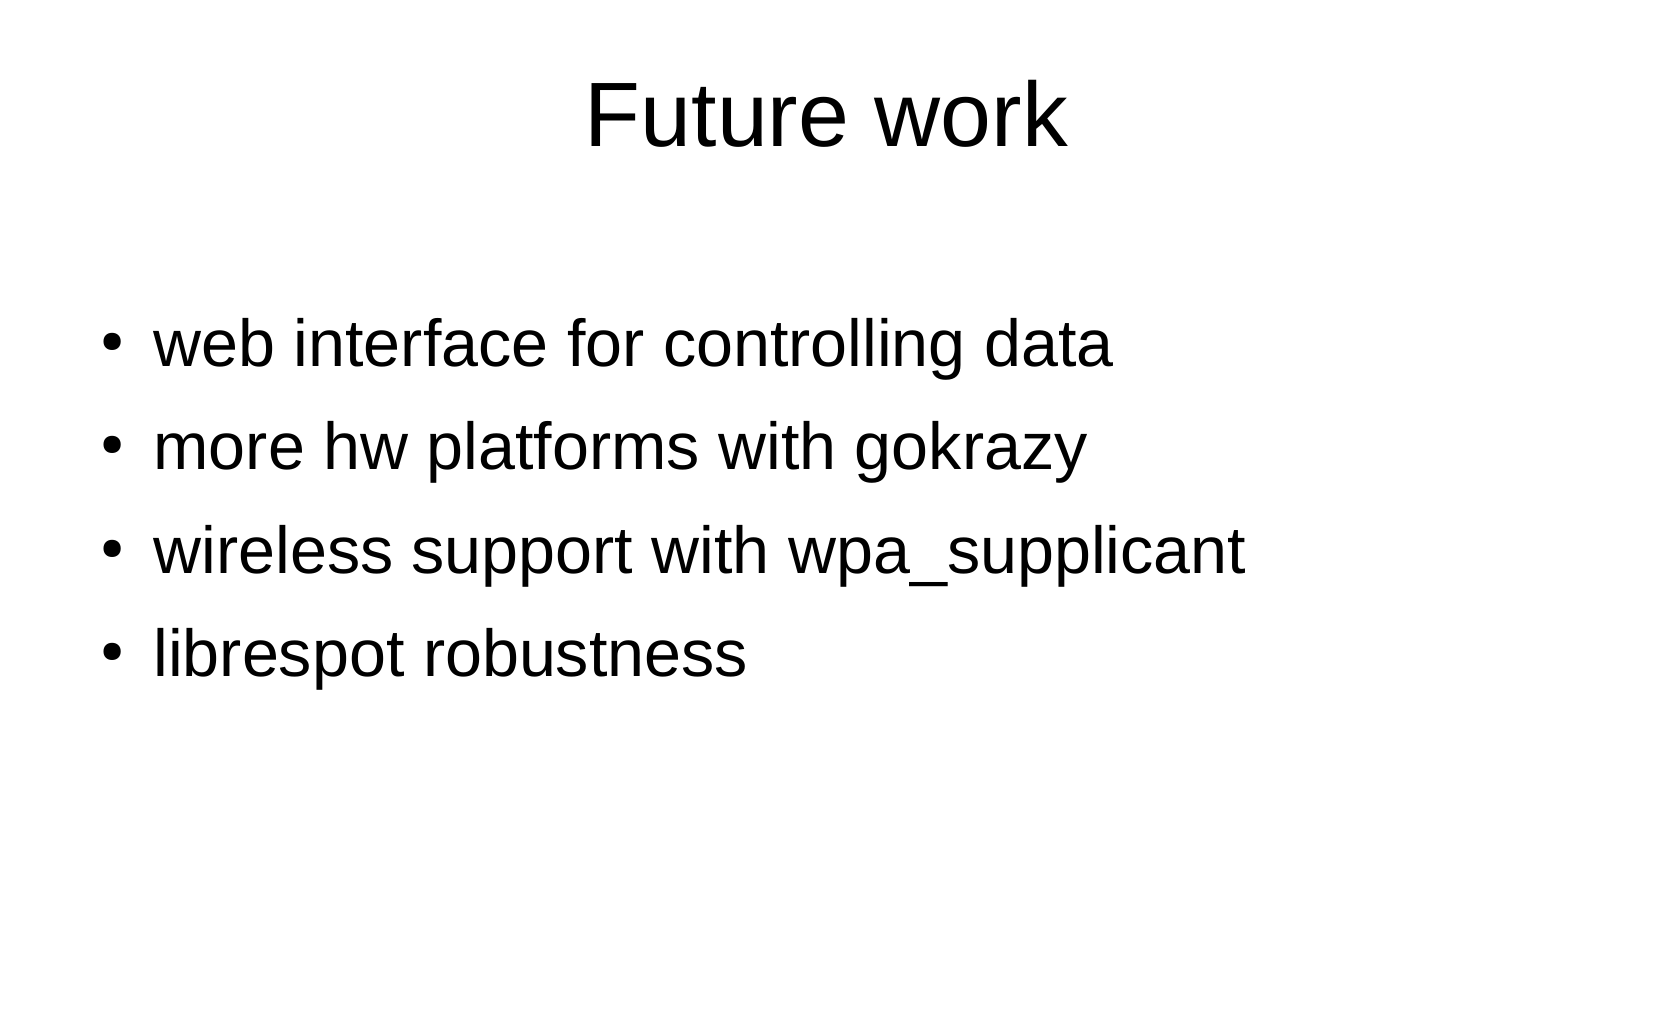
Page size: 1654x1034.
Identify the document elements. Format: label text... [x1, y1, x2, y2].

title Future work [82, 36, 1571, 193]
list web interface for controlling data more hw platforms with gokrazy wireless support with wpa_supplicant librespot robustness [82, 305, 1571, 846]
